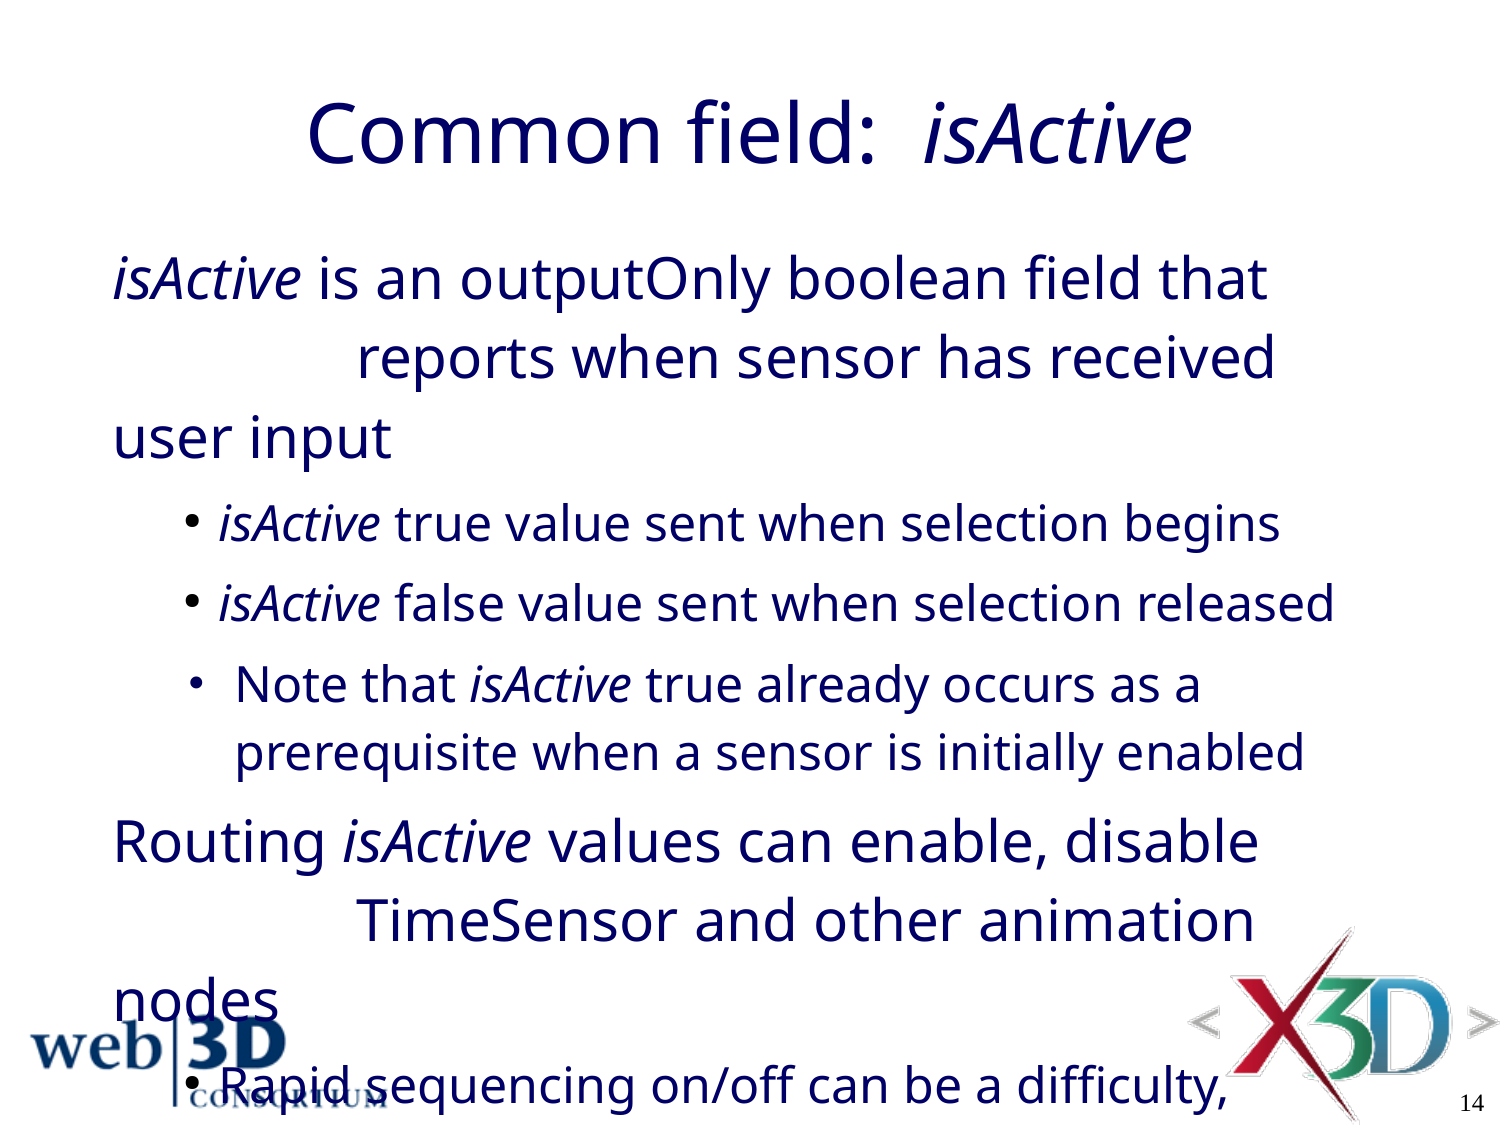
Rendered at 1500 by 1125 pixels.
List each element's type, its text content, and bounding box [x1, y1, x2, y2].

picture [1187, 926, 1500, 1125]
list isActive is an outputOnly boolean field that reports when sensor has received user input isActive true value sent when selection begins isActive false value sent when selection released Note that isActive true already occurs as a prerequisite when a sensor is initially enabled Routing isActive values can enable, disable TimeSensor and other animation nodes Rapid sequencing on/off can be a difficulty, however BooleanFilter, BooleanToggle, BooleanTrigger also useful: Chapter 9 Event Utilities and Scripting [112, 237, 1388, 1103]
picture [12, 998, 413, 1118]
title Common field: isActive [112, 44, 1388, 218]
